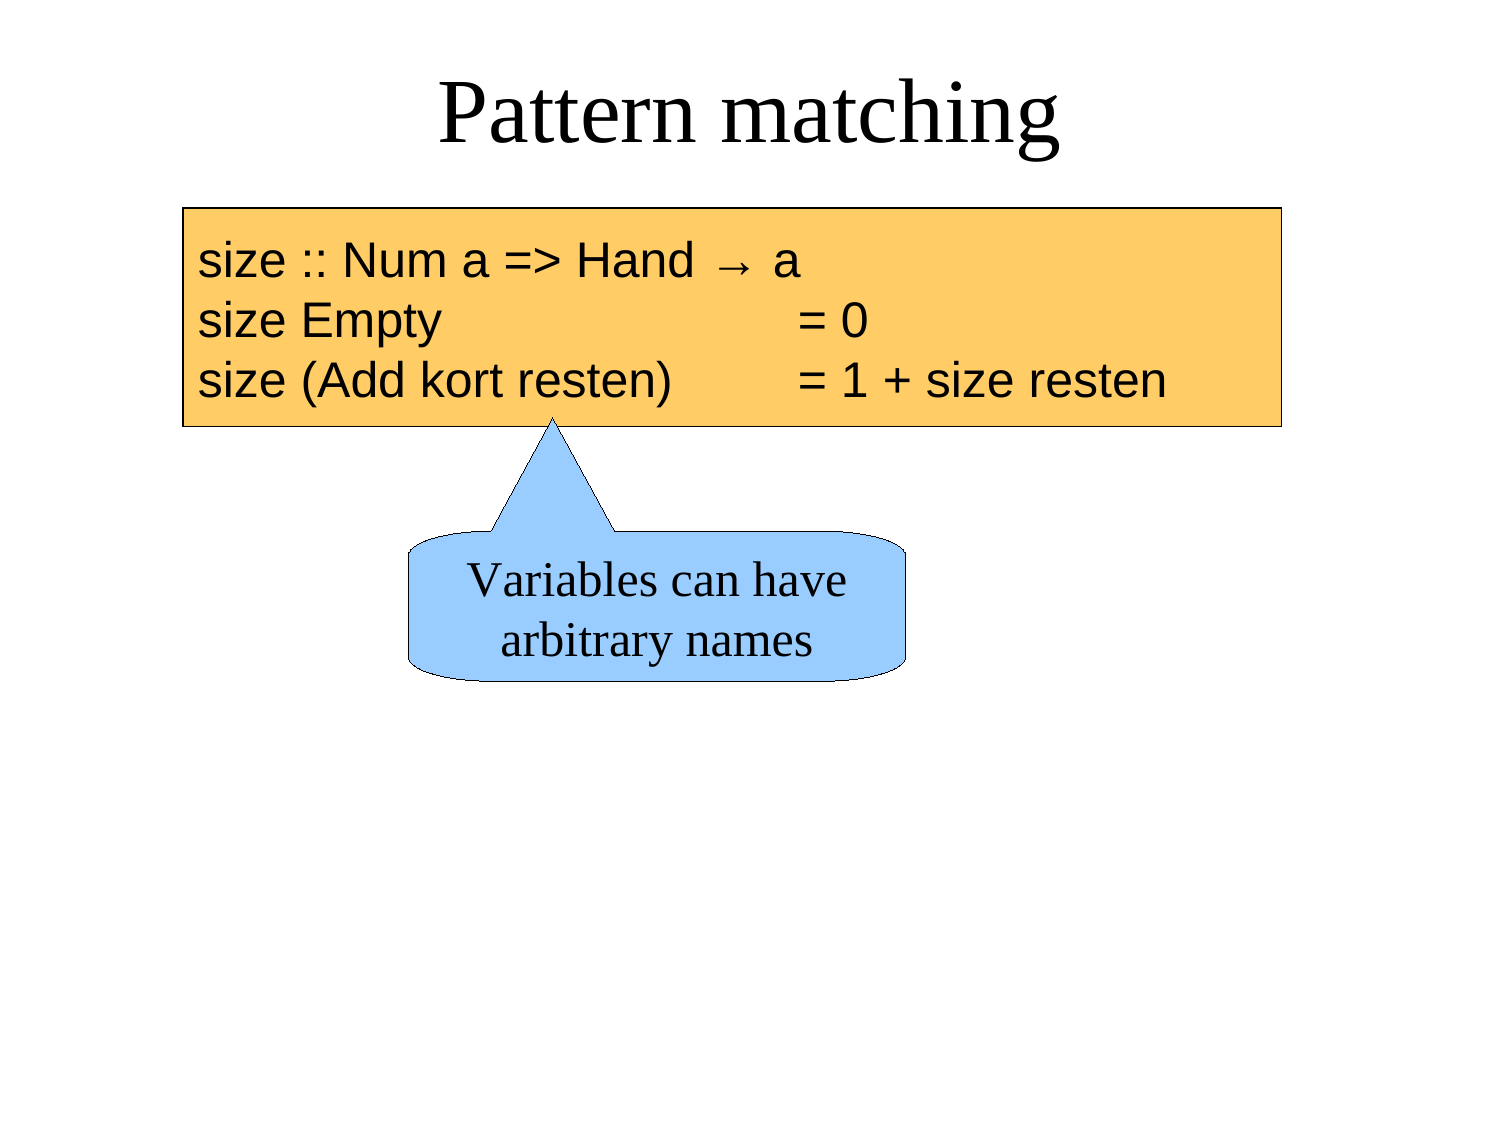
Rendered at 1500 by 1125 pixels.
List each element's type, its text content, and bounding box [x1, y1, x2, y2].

title Pattern matching [112, 17, 1388, 205]
text_box Variables can have arbitrary names [408, 417, 906, 682]
text_box size :: Num a => Hand → a size Empty = 0 size (Add kort resten) = 1 + size resten [183, 208, 1282, 427]
